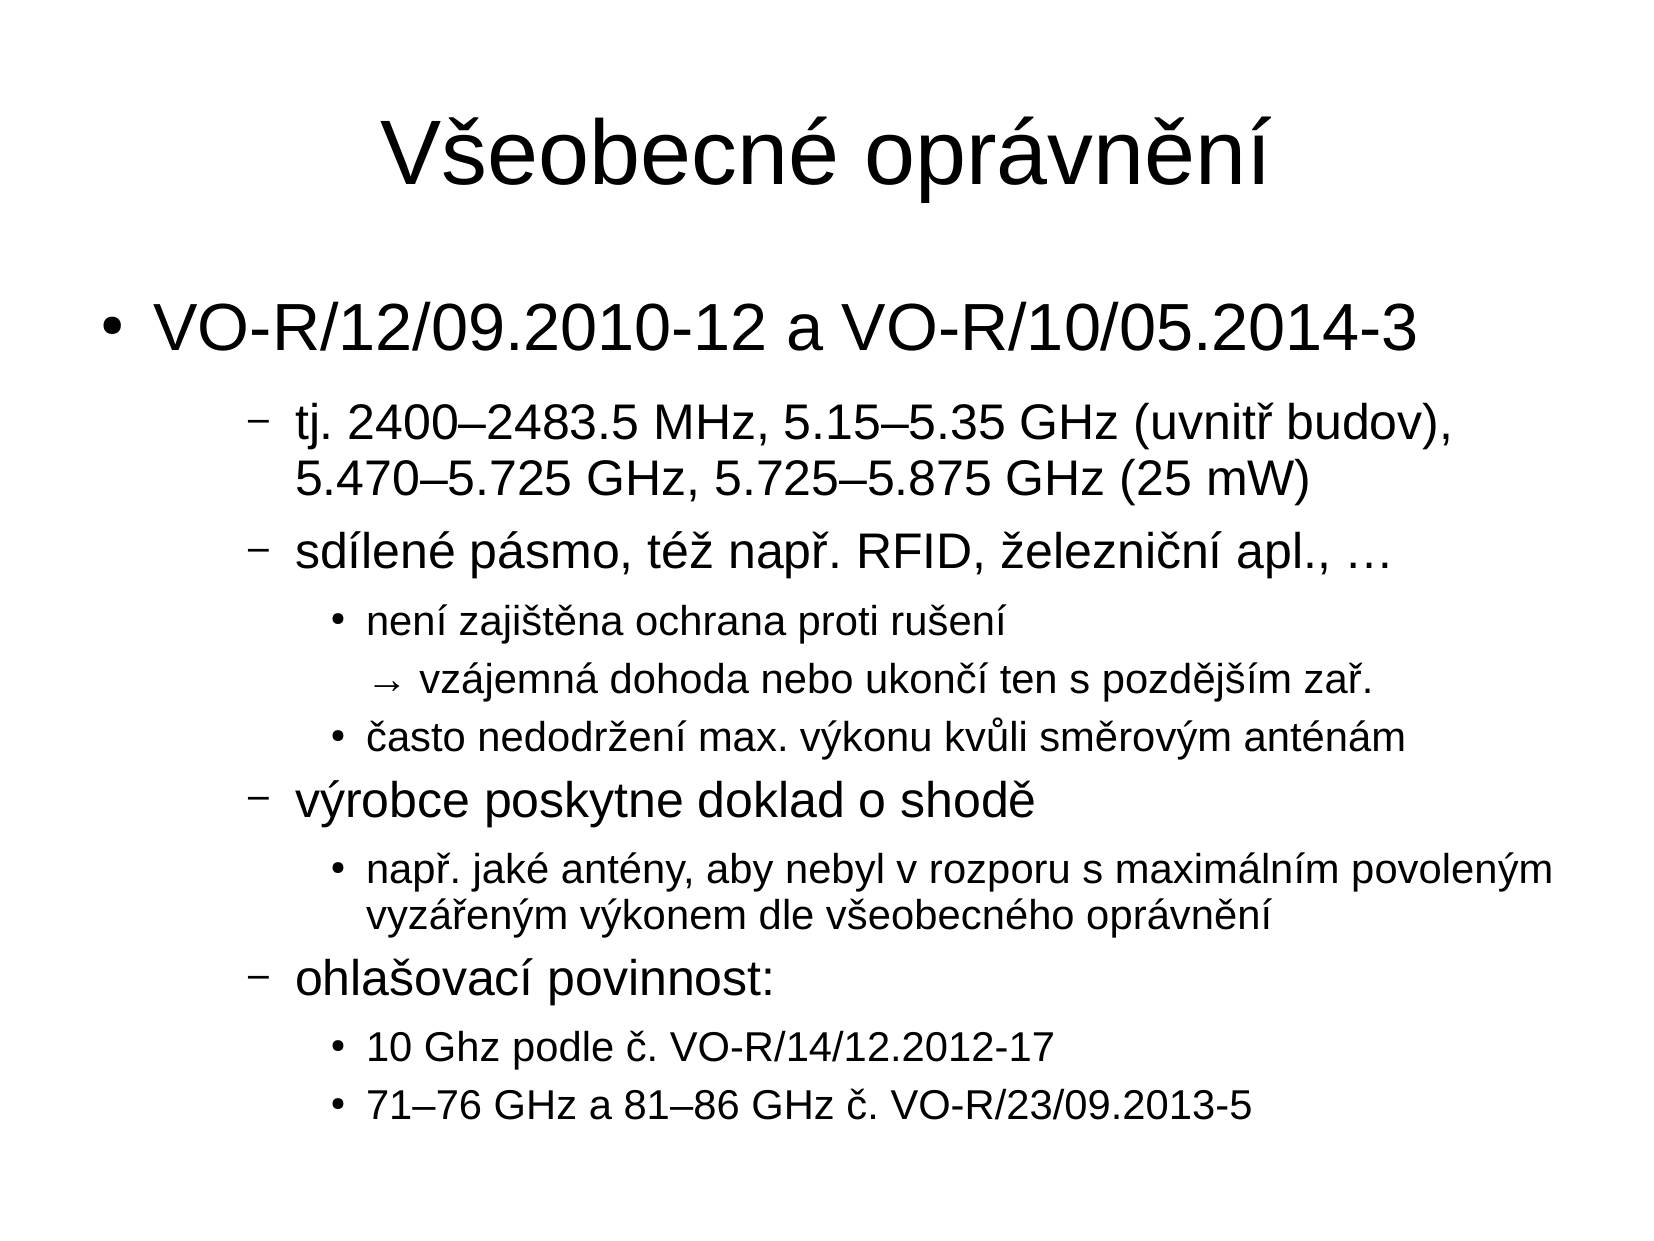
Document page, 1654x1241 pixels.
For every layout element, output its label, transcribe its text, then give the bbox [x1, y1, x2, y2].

title Všeobecné oprávnění [82, 49, 1571, 257]
list VO-R/12/09.2010-12 a VO-R/10/05.2014-3 tj. 2400–2483.5 MHz, 5.15–5.35 GHz (uvnitř budov), 5.470–5.725 GHz, 5.725–5.875 GHz (25 mW) sdílené pásmo, též např. RFID, železniční apl., … není zajištěna ochrana proti rušení → vzájemná dohoda nebo ukončí ten s pozdějším zař. často nedodržení max. výkonu kvůli směrovým anténám výrobce poskytne doklad o shodě např. jaké antény, aby nebyl v rozporu s maximálním povoleným vyzářeným výkonem dle všeobecného oprávnění ohlašovací povinnost: 10 Ghz podle č. VO-R/14/12.2012-17 71–76 GHz a 81–86 GHz č. VO-R/23/09.2013-5 [82, 290, 1571, 1129]
